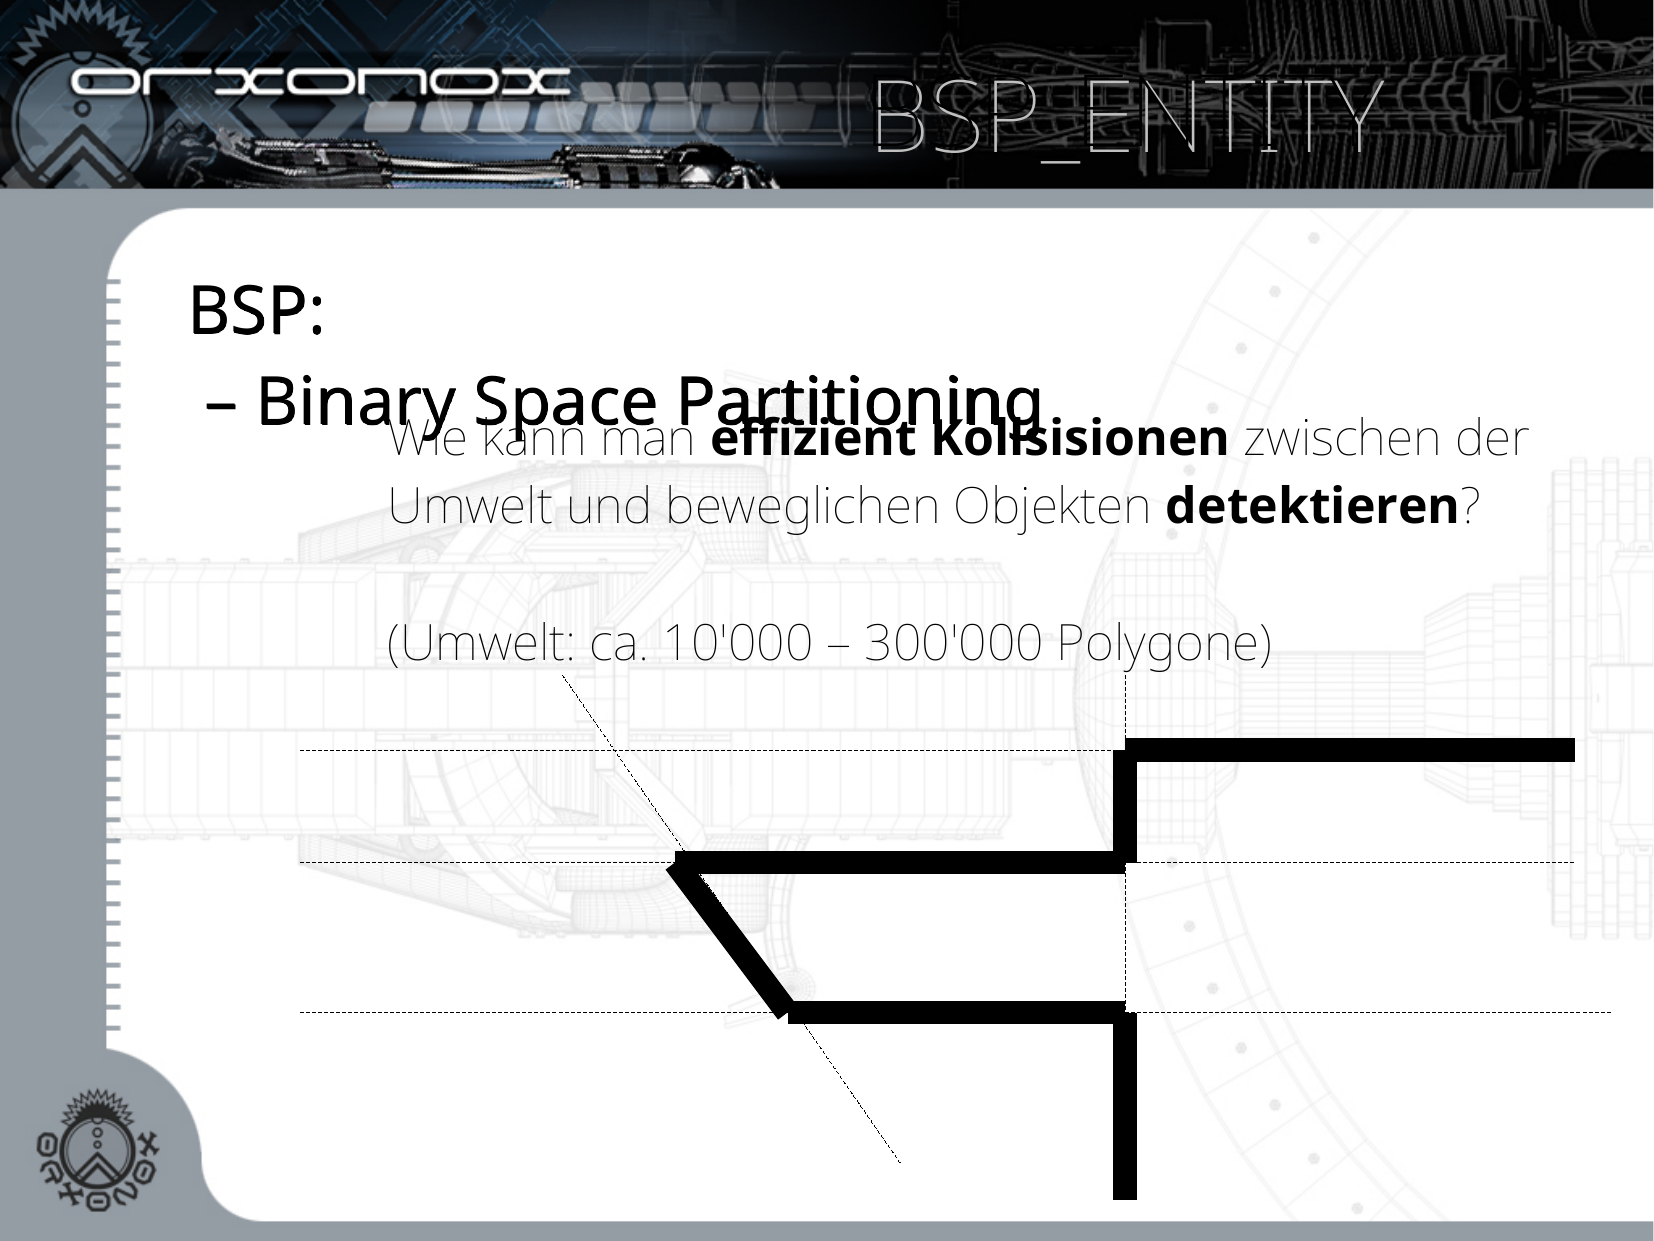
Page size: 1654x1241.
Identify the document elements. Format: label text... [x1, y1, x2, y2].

text_box BSP: – Binary Space Partitioning [187, 262, 1538, 430]
text_box BSP_ENTITY [813, 32, 1389, 172]
picture [0, 0, 1654, 1241]
text_box Wie kann man effizient Kollsisionen zwischen der Umwelt und beweglichen Objekten detektieren? (Umwelt: ca. 10'000 – 300'000 Polygone) [337, 394, 1613, 667]
